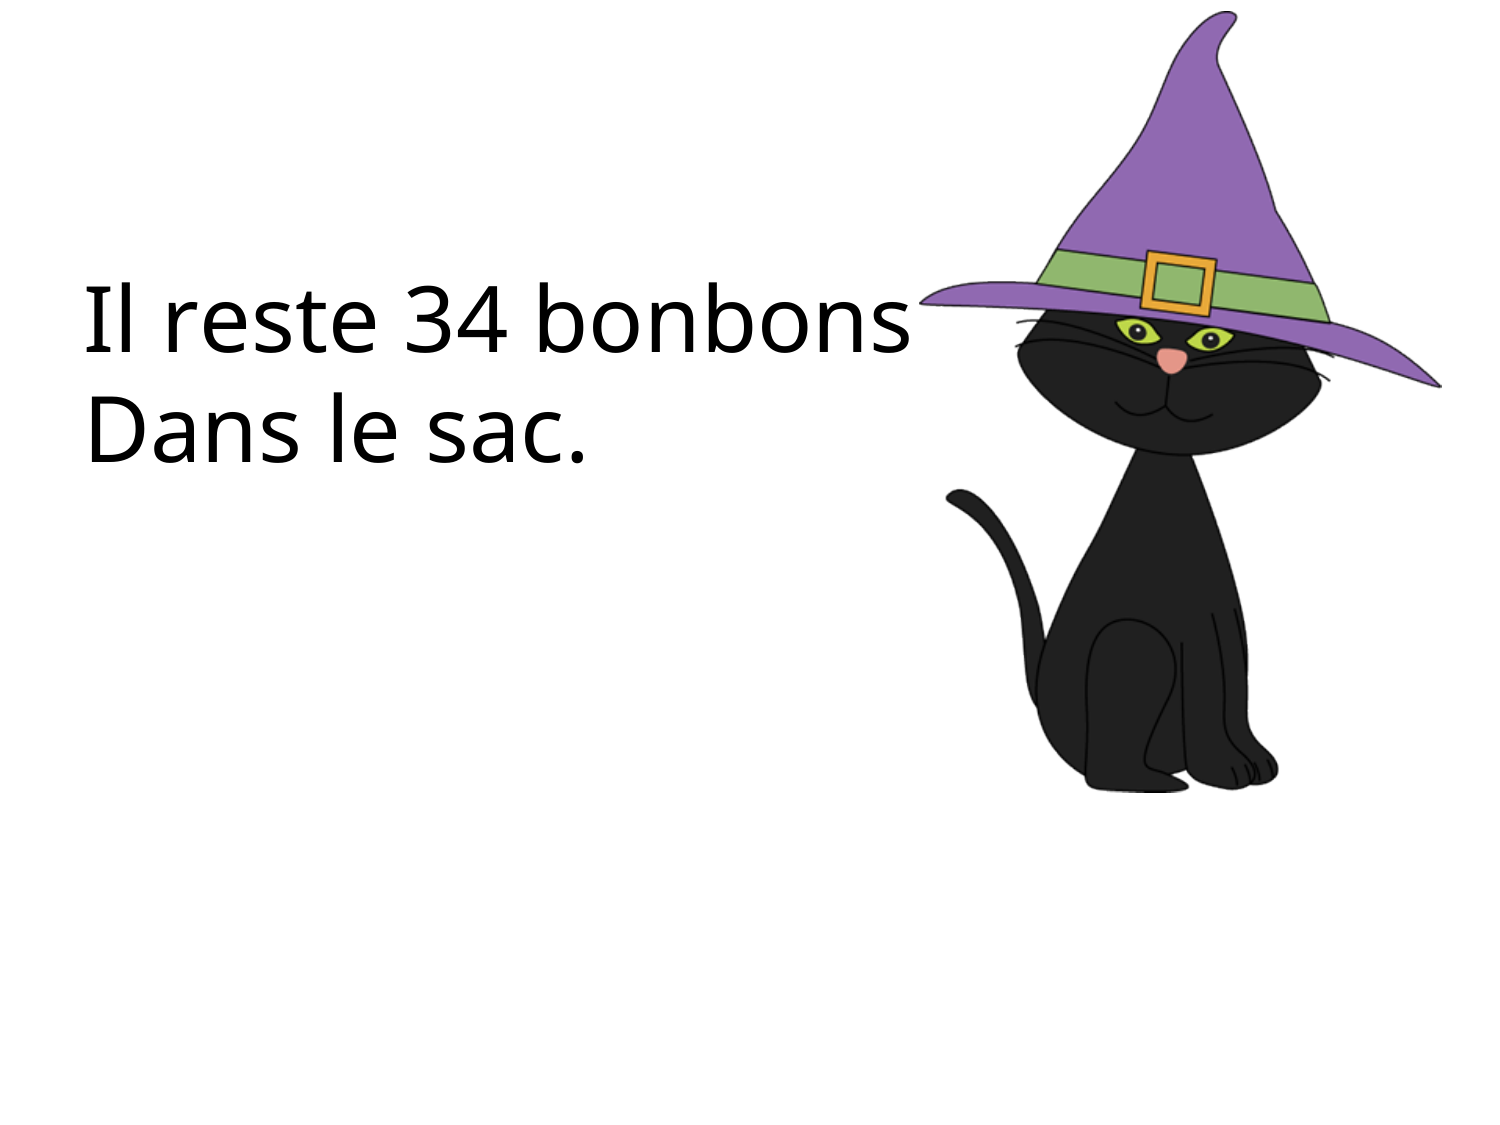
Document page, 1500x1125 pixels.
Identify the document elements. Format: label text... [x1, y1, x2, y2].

text_box Il reste 34 bonbons Dans le sac. [69, 253, 919, 488]
picture [919, 11, 1442, 793]
